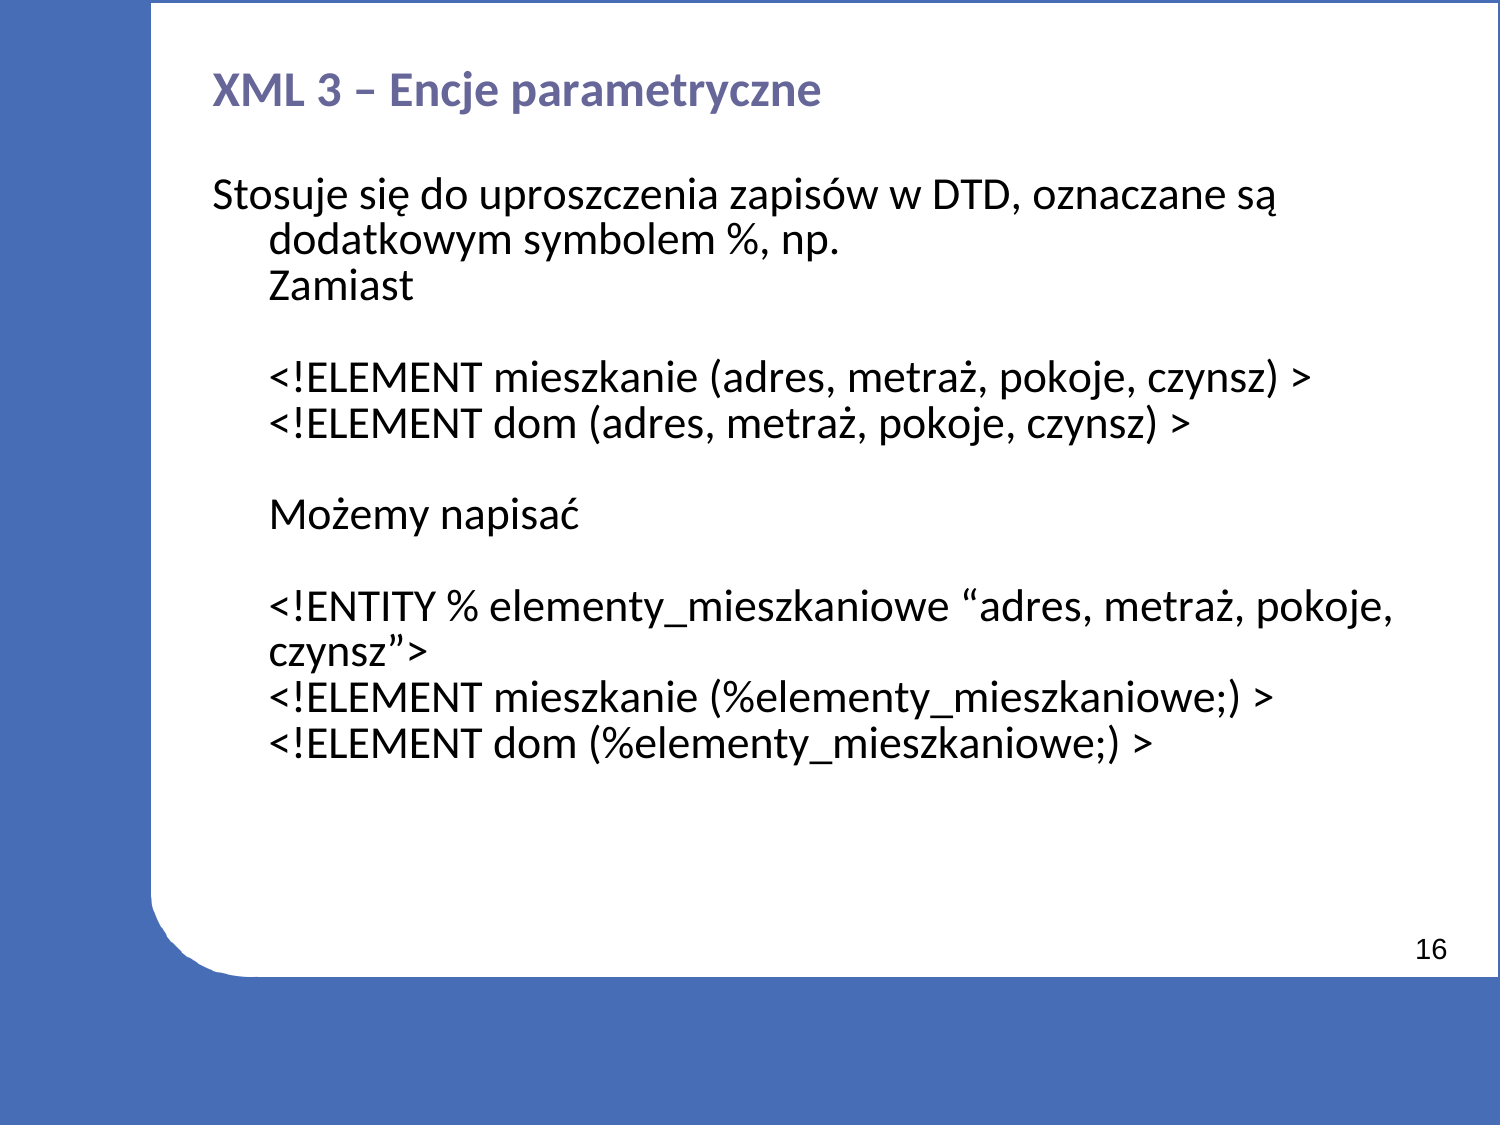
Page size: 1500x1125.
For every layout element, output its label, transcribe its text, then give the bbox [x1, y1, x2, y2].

picture [0, 0, 1500, 1125]
title XML 3 – Encje parametryczne [212, 24, 1447, 164]
list Stosuje się do uproszczenia zapisów w DTD, oznaczane są dodatkowym symbolem %, np. Zamiast <!ELEMENT mieszkanie (adres, metraż, pokoje, czynsz) > <!ELEMENT dom (adres, metraż, pokoje, czynsz) > Możemy napisać <!ENTITY % elementy_mieszkaniowe “adres, metraż, pokoje, czynsz”> <!ELEMENT mieszkanie (%elementy_mieszkaniowe;) > <!ELEMENT dom (%elementy_mieszkaniowe;) > [212, 174, 1448, 911]
